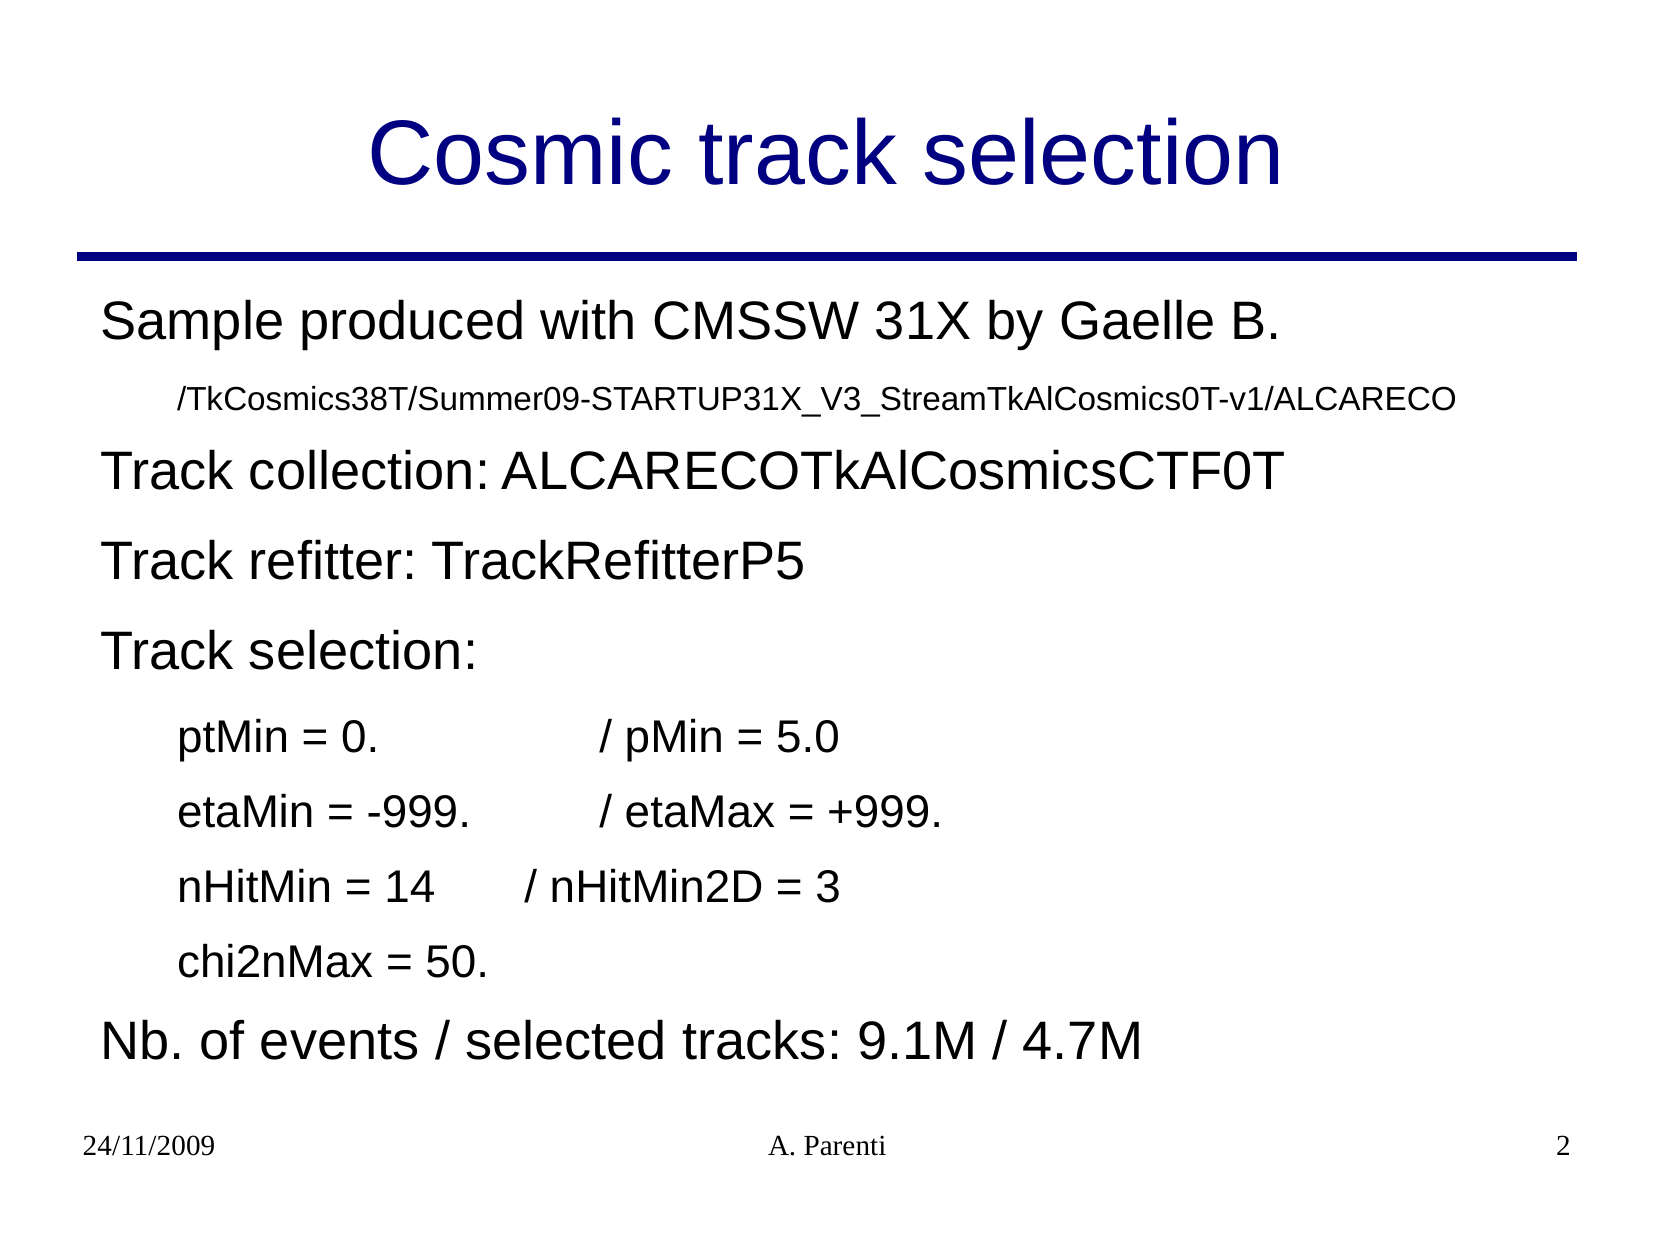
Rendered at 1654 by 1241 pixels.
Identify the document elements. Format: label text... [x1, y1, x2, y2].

list Sample produced with CMSSW 31X by Gaelle B. /TkCosmics38T/Summer09-STARTUP31X_V3_StreamTkAlCosmics0T-v1/ALCARECO Track collection: ALCARECOTkAlCosmicsCTF0T Track refitter: TrackRefitterP5 Track selection: ptMin = 0. / pMin = 5.0 etaMin = -999. / etaMax = +999. nHitMin = 14 / nHitMin2D = 3 chi2nMax = 50. Nb. of events / selected tracks: 9.1M / 4.7M [82, 290, 1571, 1094]
title Cosmic track selection [82, 56, 1571, 250]
